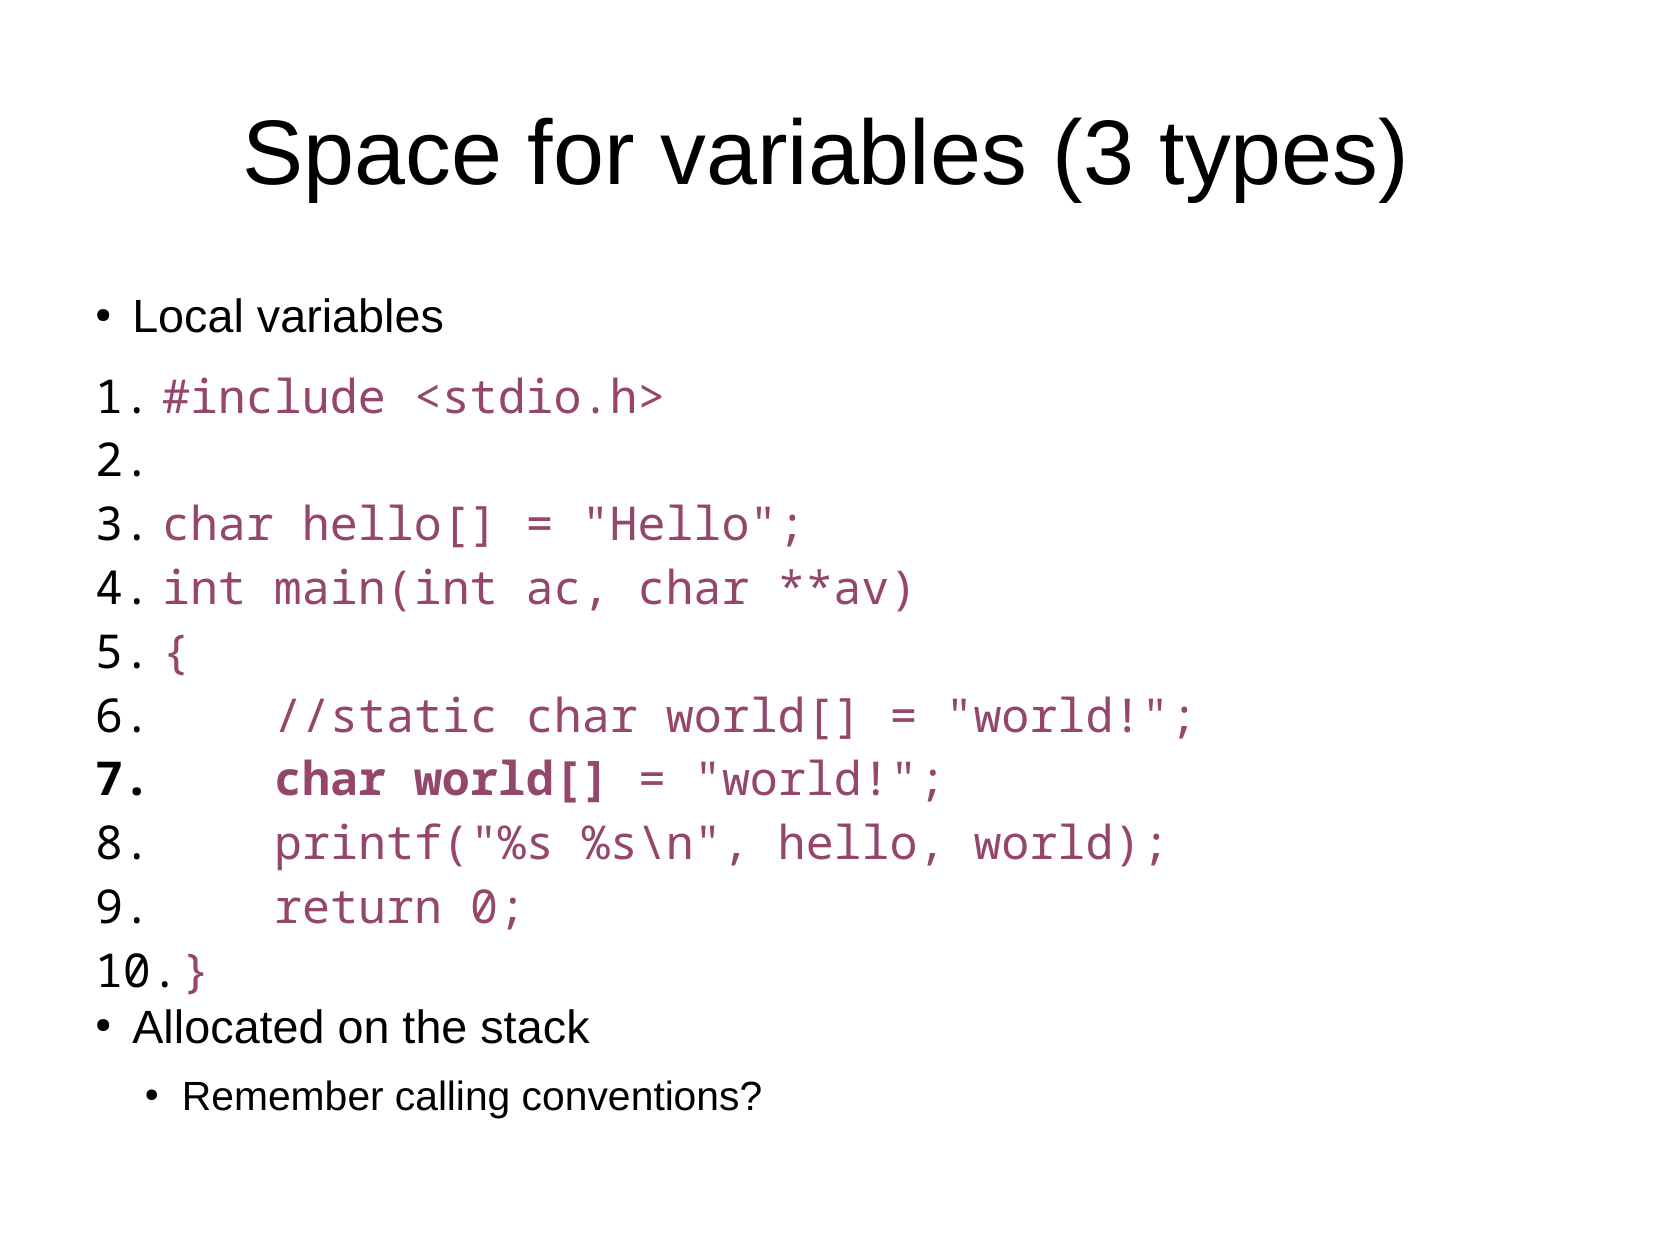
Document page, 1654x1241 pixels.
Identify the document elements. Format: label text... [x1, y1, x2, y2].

title Space for variables (3 types) [82, 49, 1571, 257]
list Local variables #include <stdio.h> char hello[] = "Hello"; int main(int ac, char **av) { //static char world[] = "world!"; char world[] = "world!"; printf("%s %s\n", hello, world); return 0; } Allocated on the stack Remember calling conventions? [82, 290, 1571, 1126]
